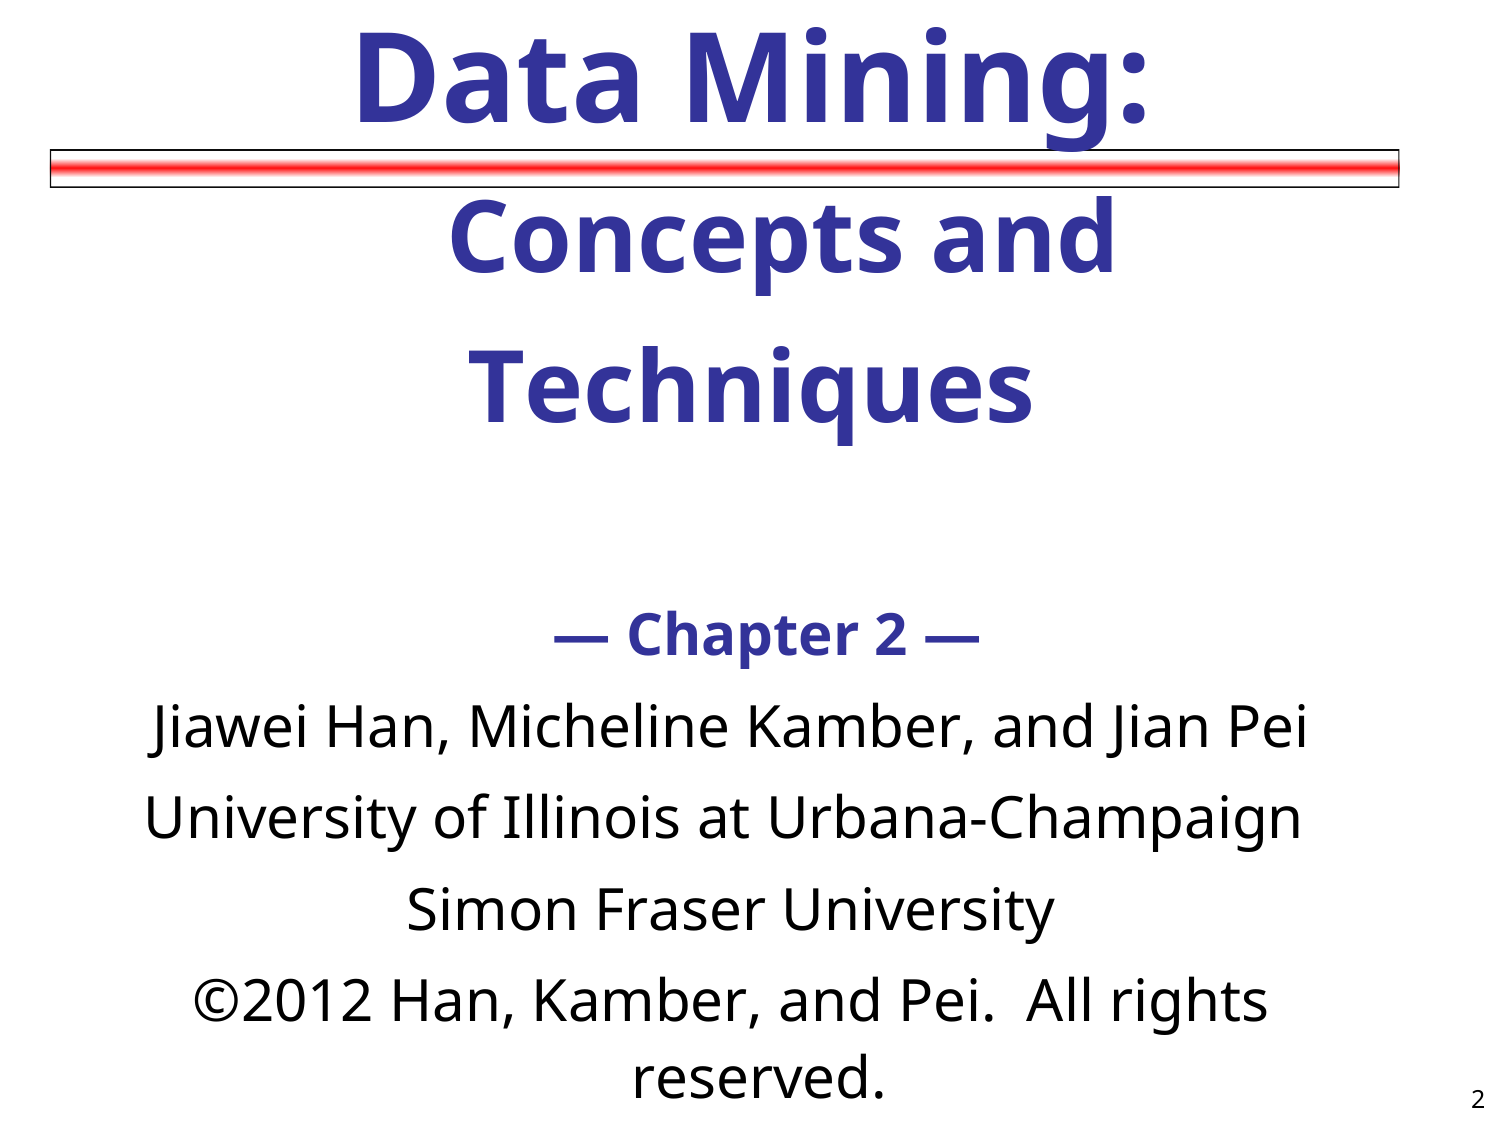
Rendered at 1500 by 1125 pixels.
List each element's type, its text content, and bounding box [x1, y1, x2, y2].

text_box <number> [1187, 1062, 1500, 1125]
title Data Mining: Concepts and Techniques — Chapter 2 — [105, 0, 1430, 676]
list Jiawei Han, Micheline Kamber, and Jian Pei University of Illinois at Urbana-Champaign Simon Fraser University ©2012 Han, Kamber, and Pei. All rights reserved. [49, 674, 1413, 1119]
